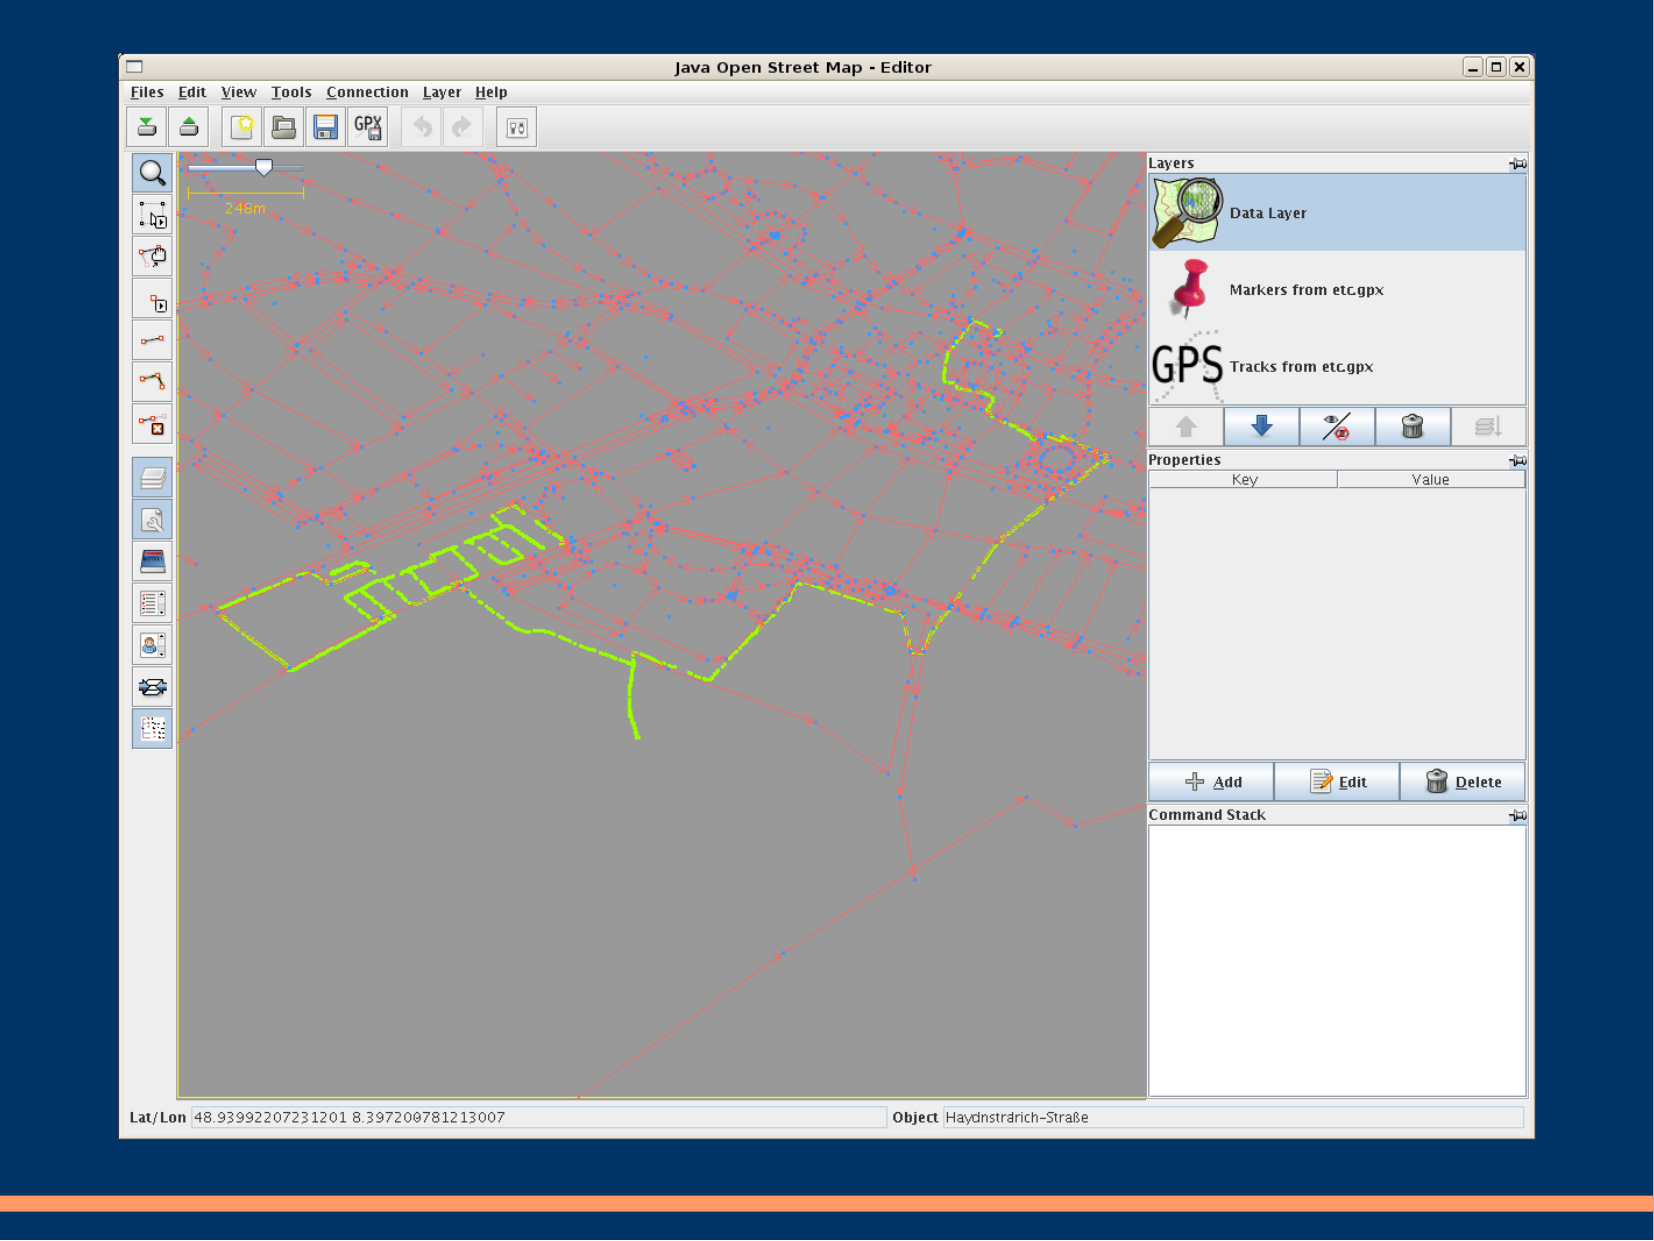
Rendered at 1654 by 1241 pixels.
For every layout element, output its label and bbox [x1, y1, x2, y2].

picture [118, 53, 1536, 1140]
